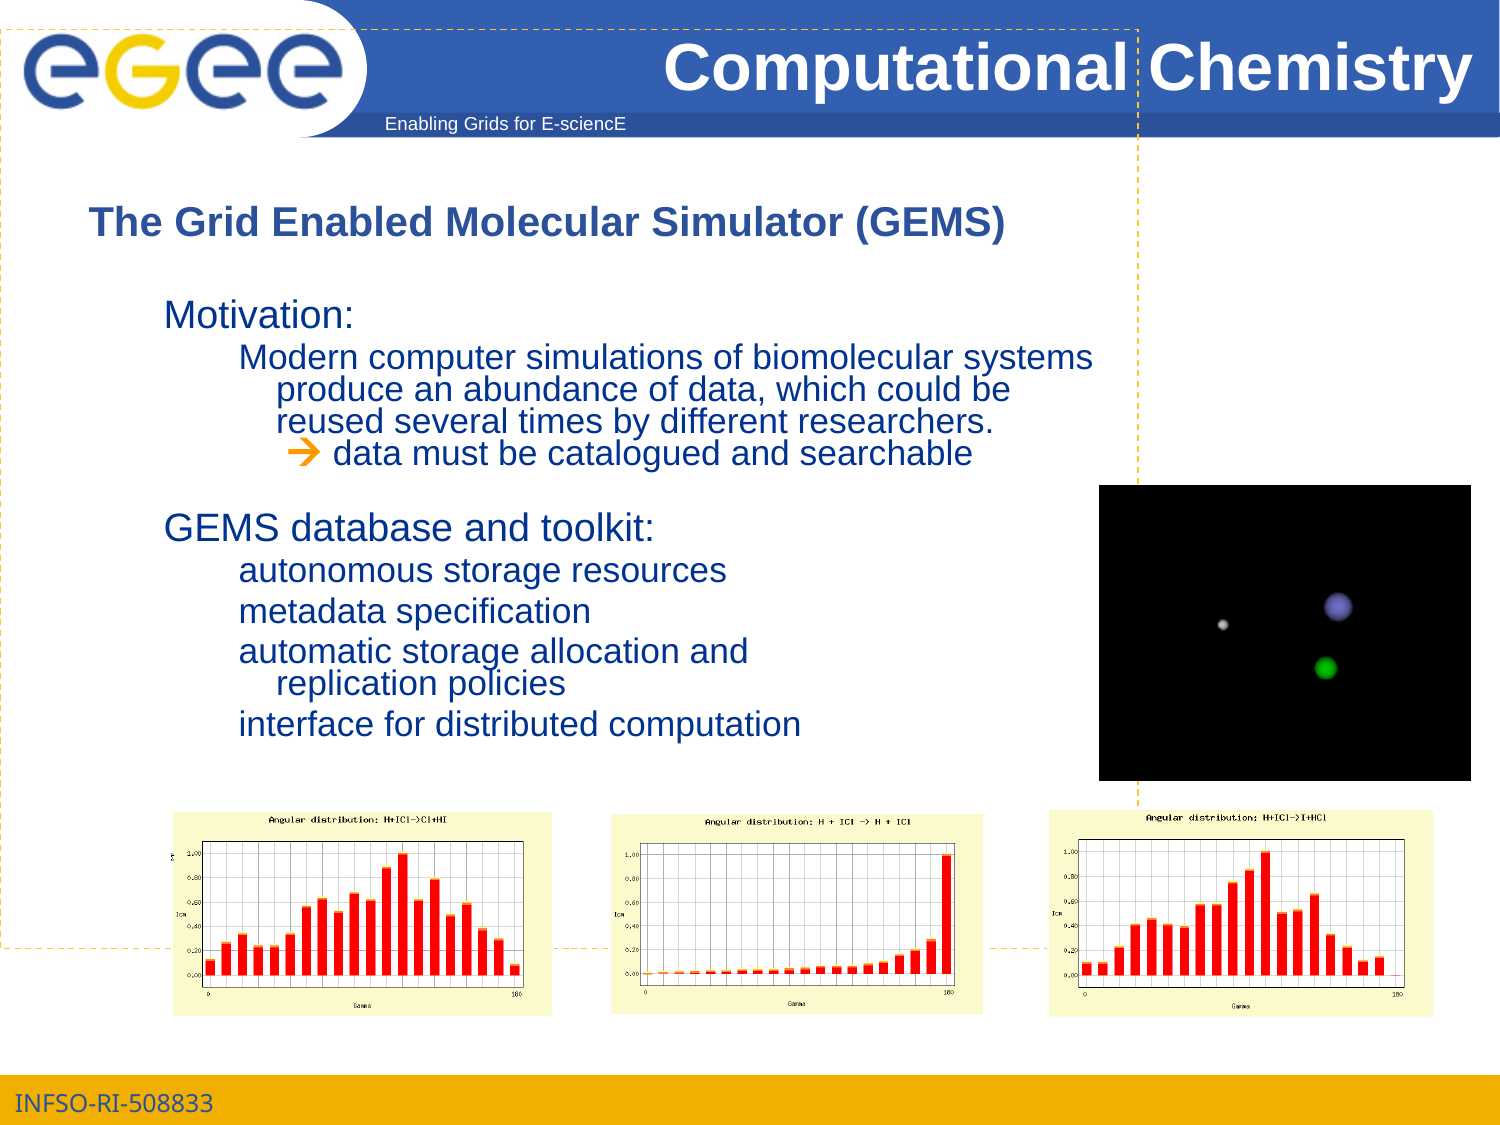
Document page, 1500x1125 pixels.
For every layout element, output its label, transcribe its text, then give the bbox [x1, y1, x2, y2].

title Computational Chemistry [369, 0, 1475, 195]
picture [1047, 810, 1436, 1018]
picture [608, 810, 987, 1018]
list The Grid Enabled Molecular Simulator (GEMS) Motivation: Modern computer simulations of biomolecular systems produce an abundance of data, which could be reused several times by different researchers.  data must be catalogued and searchable GEMS database and toolkit: autonomous storage resources metadata specification automatic storage allocation and replication policies interface for distributed computation [0, 29, 1138, 949]
picture [171, 810, 554, 1018]
picture [1099, 485, 1471, 781]
